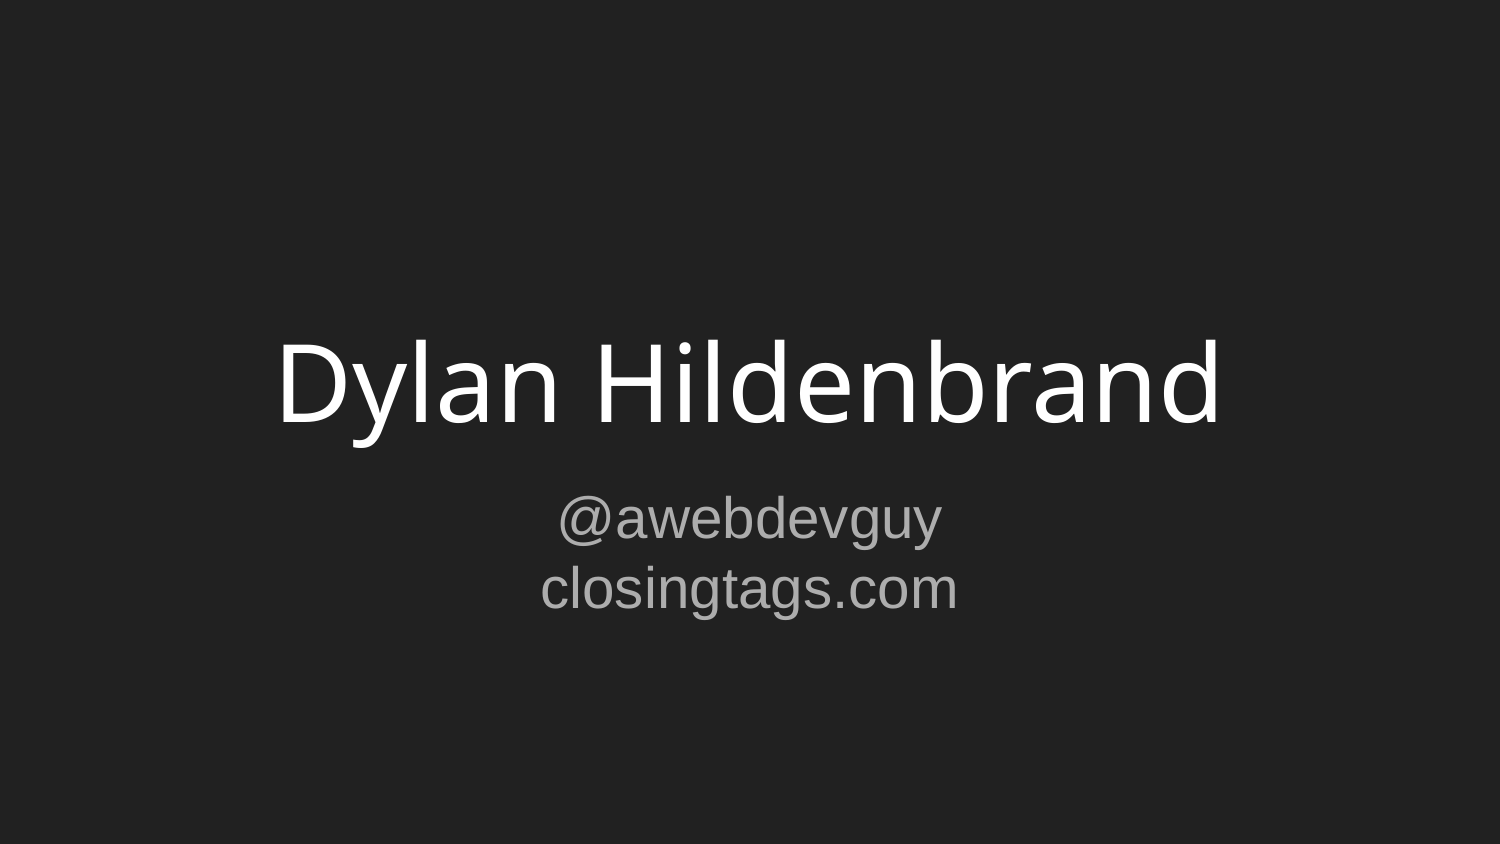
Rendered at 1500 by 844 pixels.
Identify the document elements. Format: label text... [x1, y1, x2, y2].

title Dylan Hildenbrand [51, 122, 1449, 459]
subtitle @awebdevguy closingtags.com [51, 464, 1449, 595]
